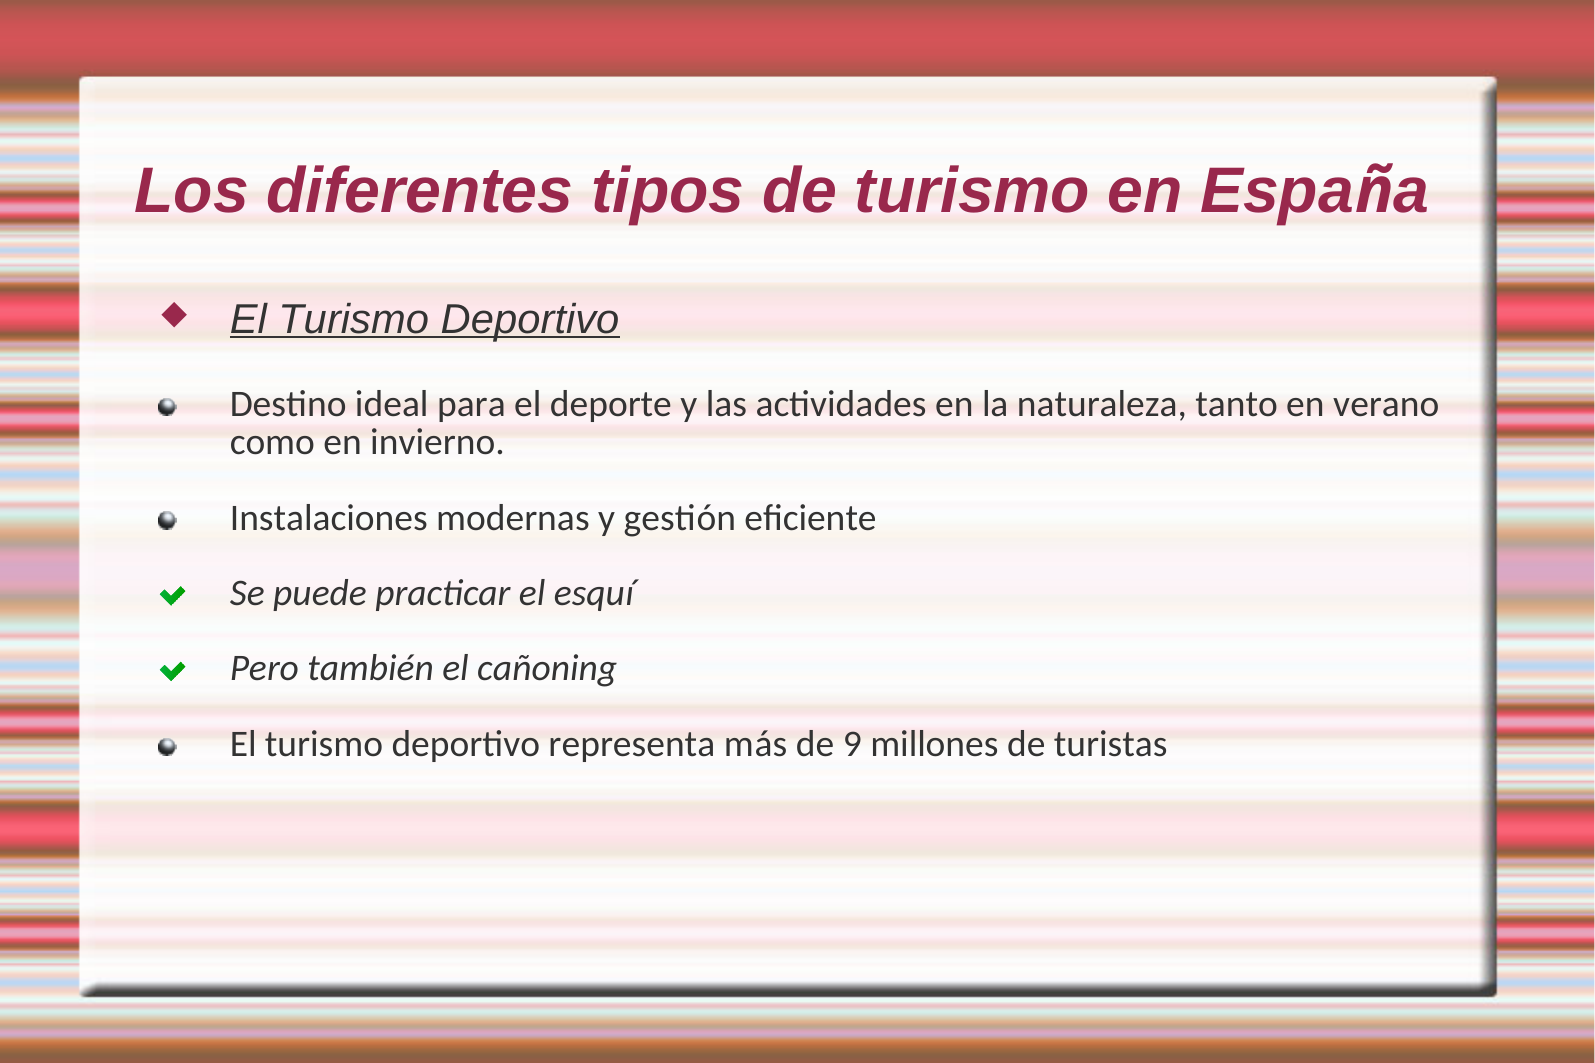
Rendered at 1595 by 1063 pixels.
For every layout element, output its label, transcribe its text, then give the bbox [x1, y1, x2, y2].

title Los diferentes tipos de turismo en España [85, 98, 1479, 276]
picture [0, 0, 1595, 1063]
list El Turismo Deportivo Destino ideal para el deporte y las actividades en la naturaleza, tanto en verano como en invierno. Instalaciones modernas y gestión eficiente Se puede practicar el esquí Pero también el cañoning El turismo deportivo representa más de 9 millones de turistas [147, 295, 1479, 966]
